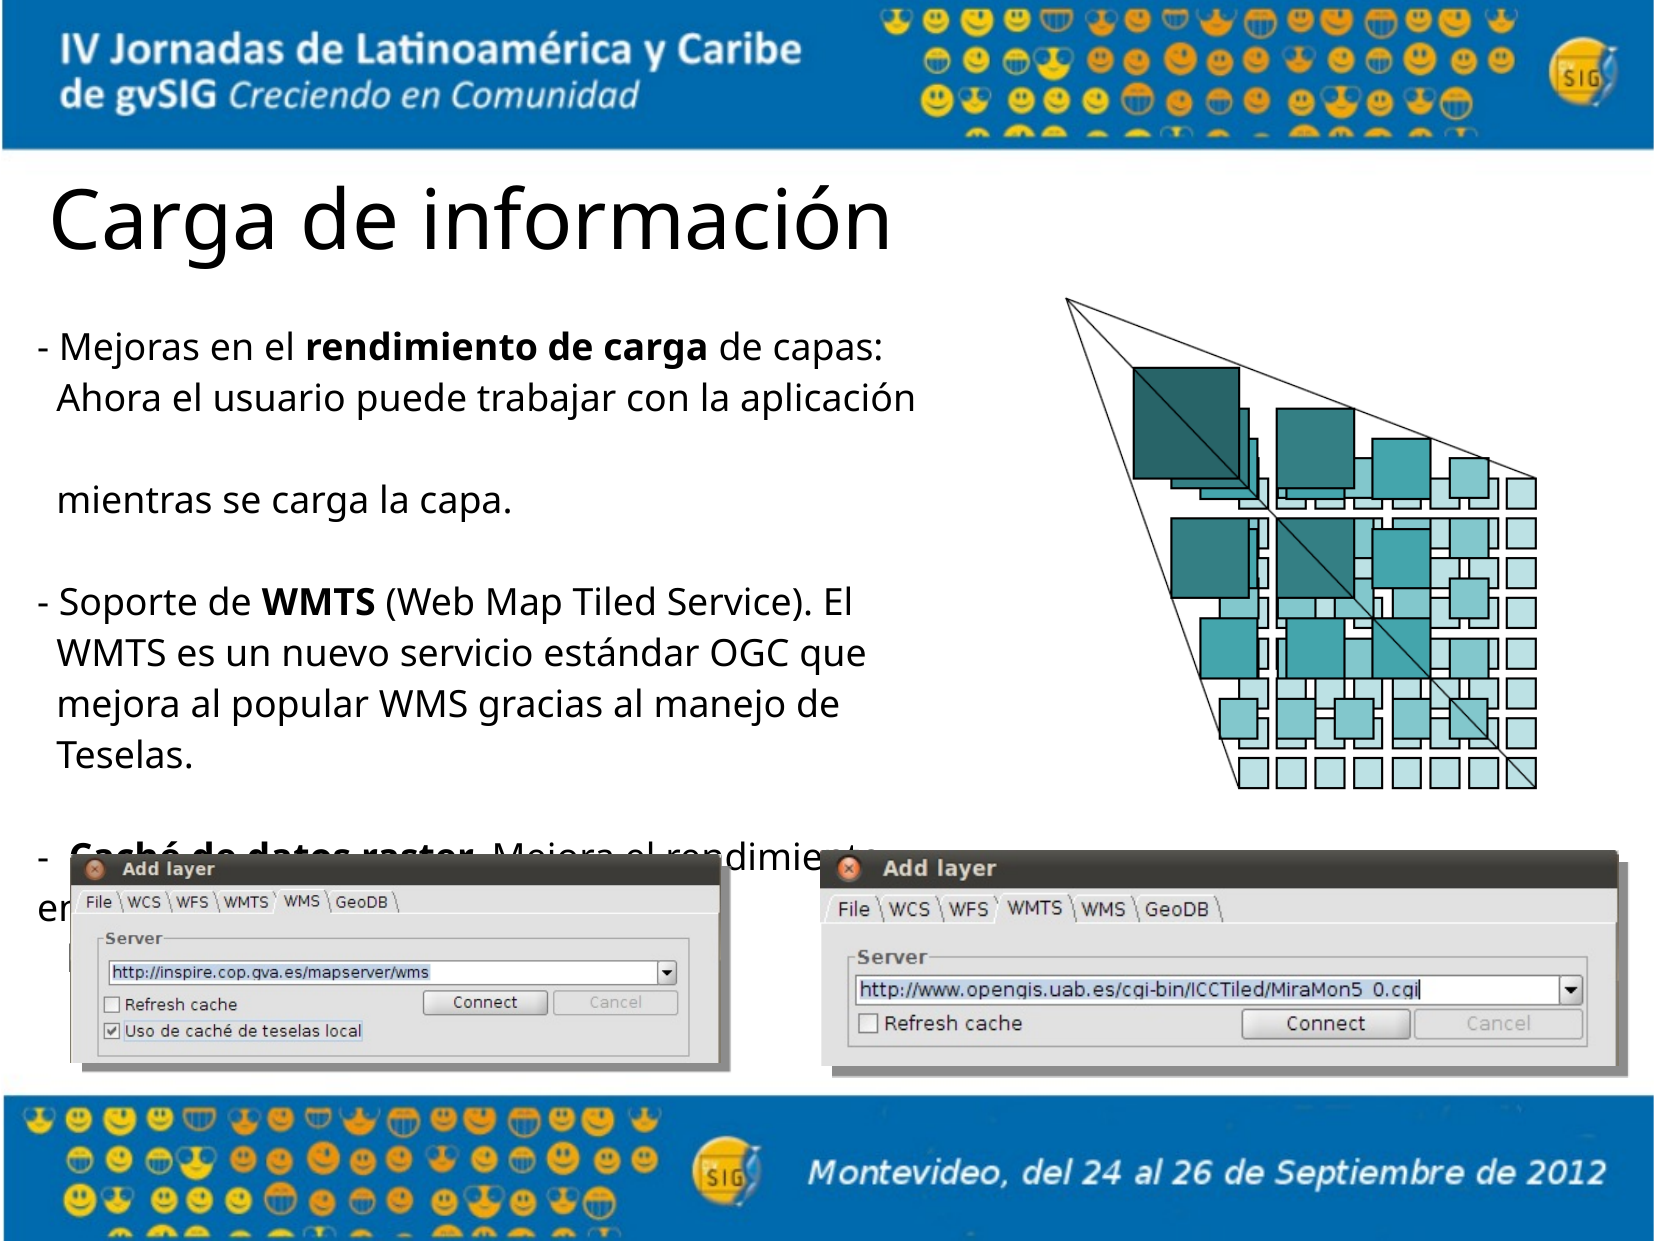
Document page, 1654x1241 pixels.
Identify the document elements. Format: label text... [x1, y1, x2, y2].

text_box - Mejoras en el rendimiento de carga de capas: Ahora el usuario puede trabajar con la aplicación mientras se carga la capa. - Soporte de WMTS (Web Map Tiled Service). El WMTS es un nuevo servicio estándar OGC que mejora al popular WMS gracias al manejo de Teselas. - Caché de datos raster. Mejora el rendimiento en la visualización de datos raster. [22, 312, 934, 951]
picture [1, 0, 1654, 1241]
title Carga de información [48, 170, 1536, 264]
